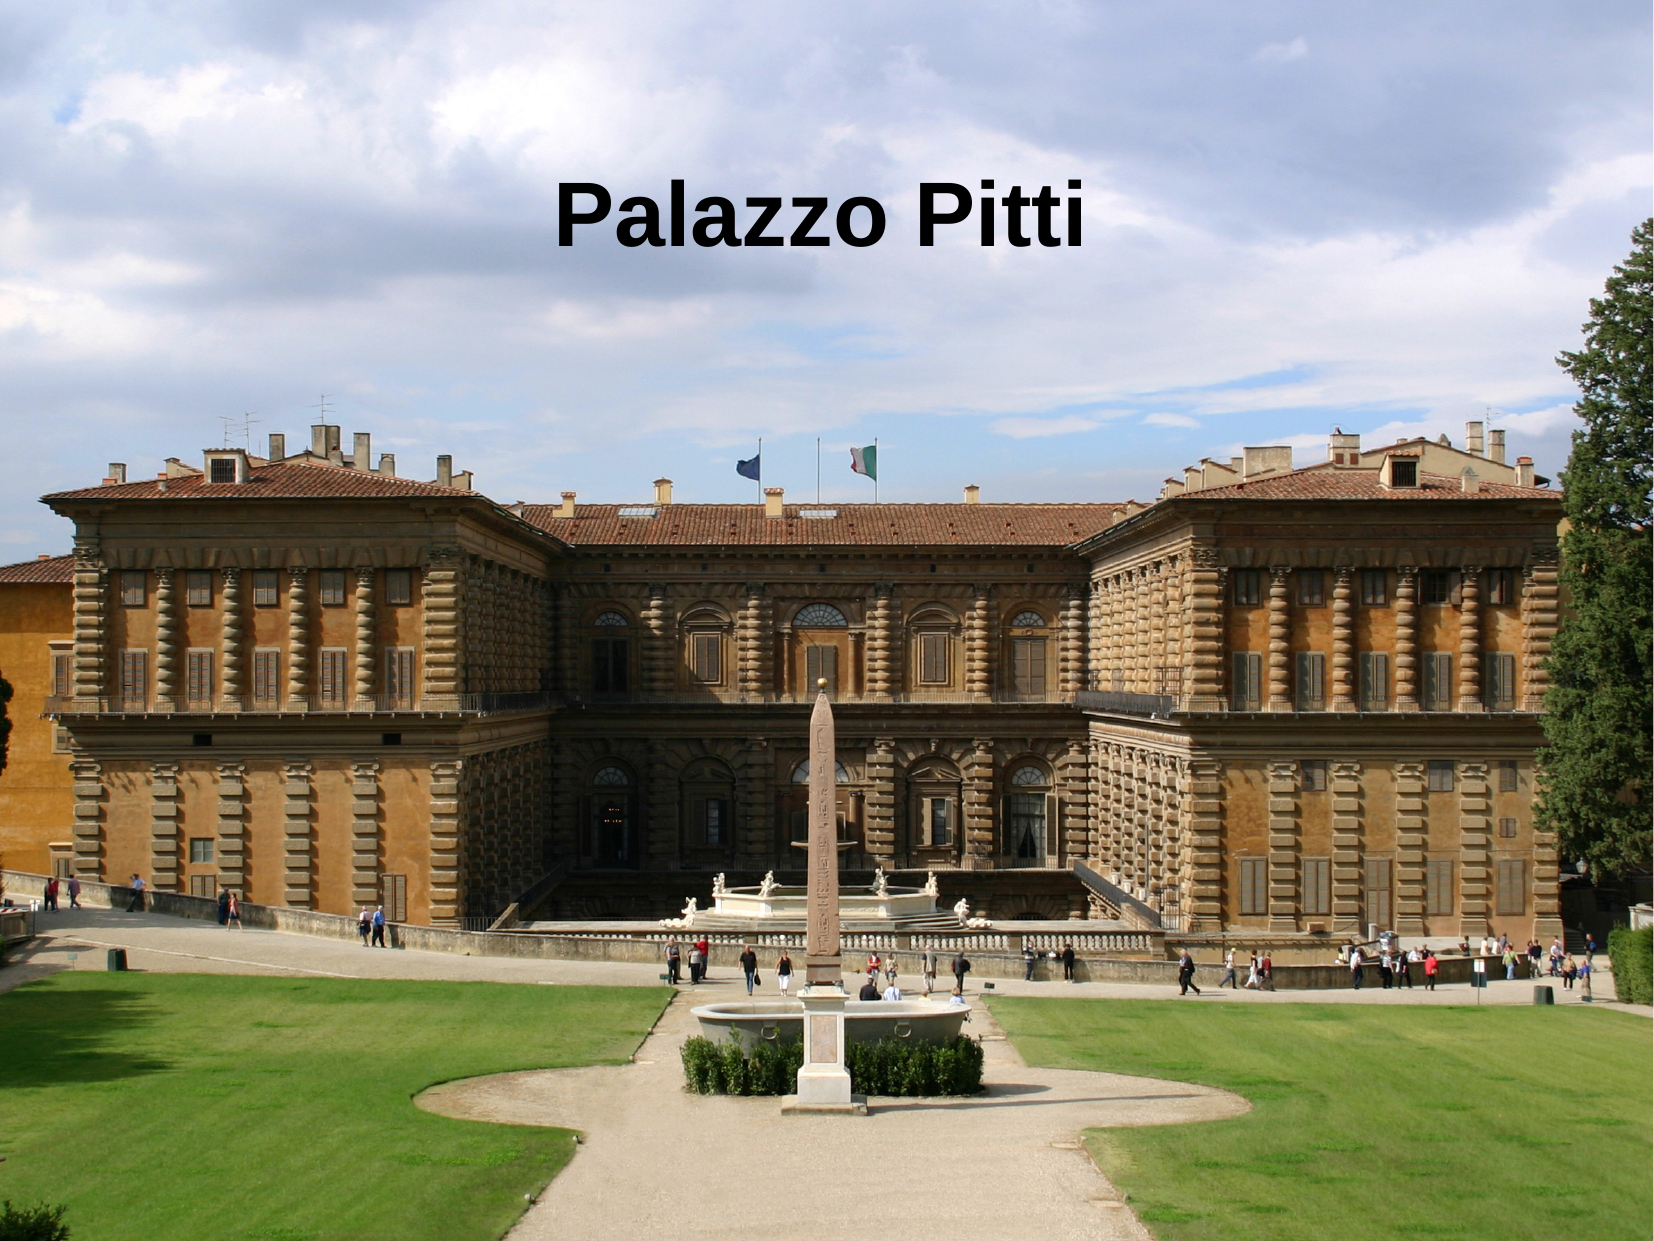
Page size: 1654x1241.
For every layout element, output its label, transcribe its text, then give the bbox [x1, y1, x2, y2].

title Palazzo Pitti [76, 118, 1565, 311]
picture [0, 0, 1654, 1241]
